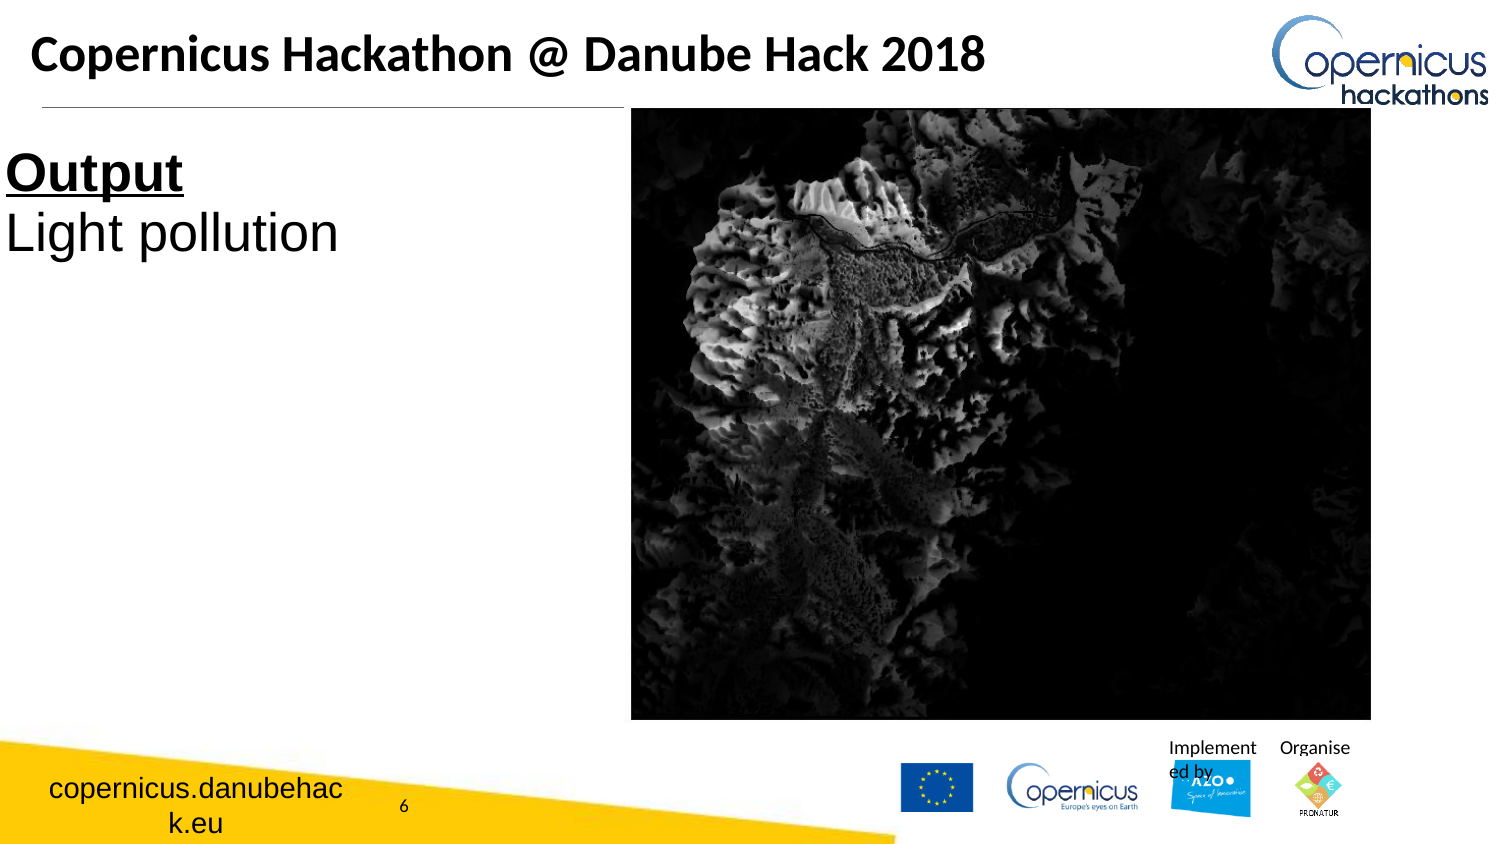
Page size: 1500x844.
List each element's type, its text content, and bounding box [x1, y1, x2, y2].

picture [1280, 756, 1356, 821]
picture [624, 613, 1375, 724]
picture [624, 15, 1489, 134]
picture [0, 725, 1252, 844]
slide_number <number> [384, 782, 722, 827]
text_box Output Light pollution [0, 134, 1500, 613]
title Copernicus Hackathon @ Danube Hack 2018 [15, 23, 1288, 86]
footer copernicus.danubehack.eu [28, 782, 365, 827]
